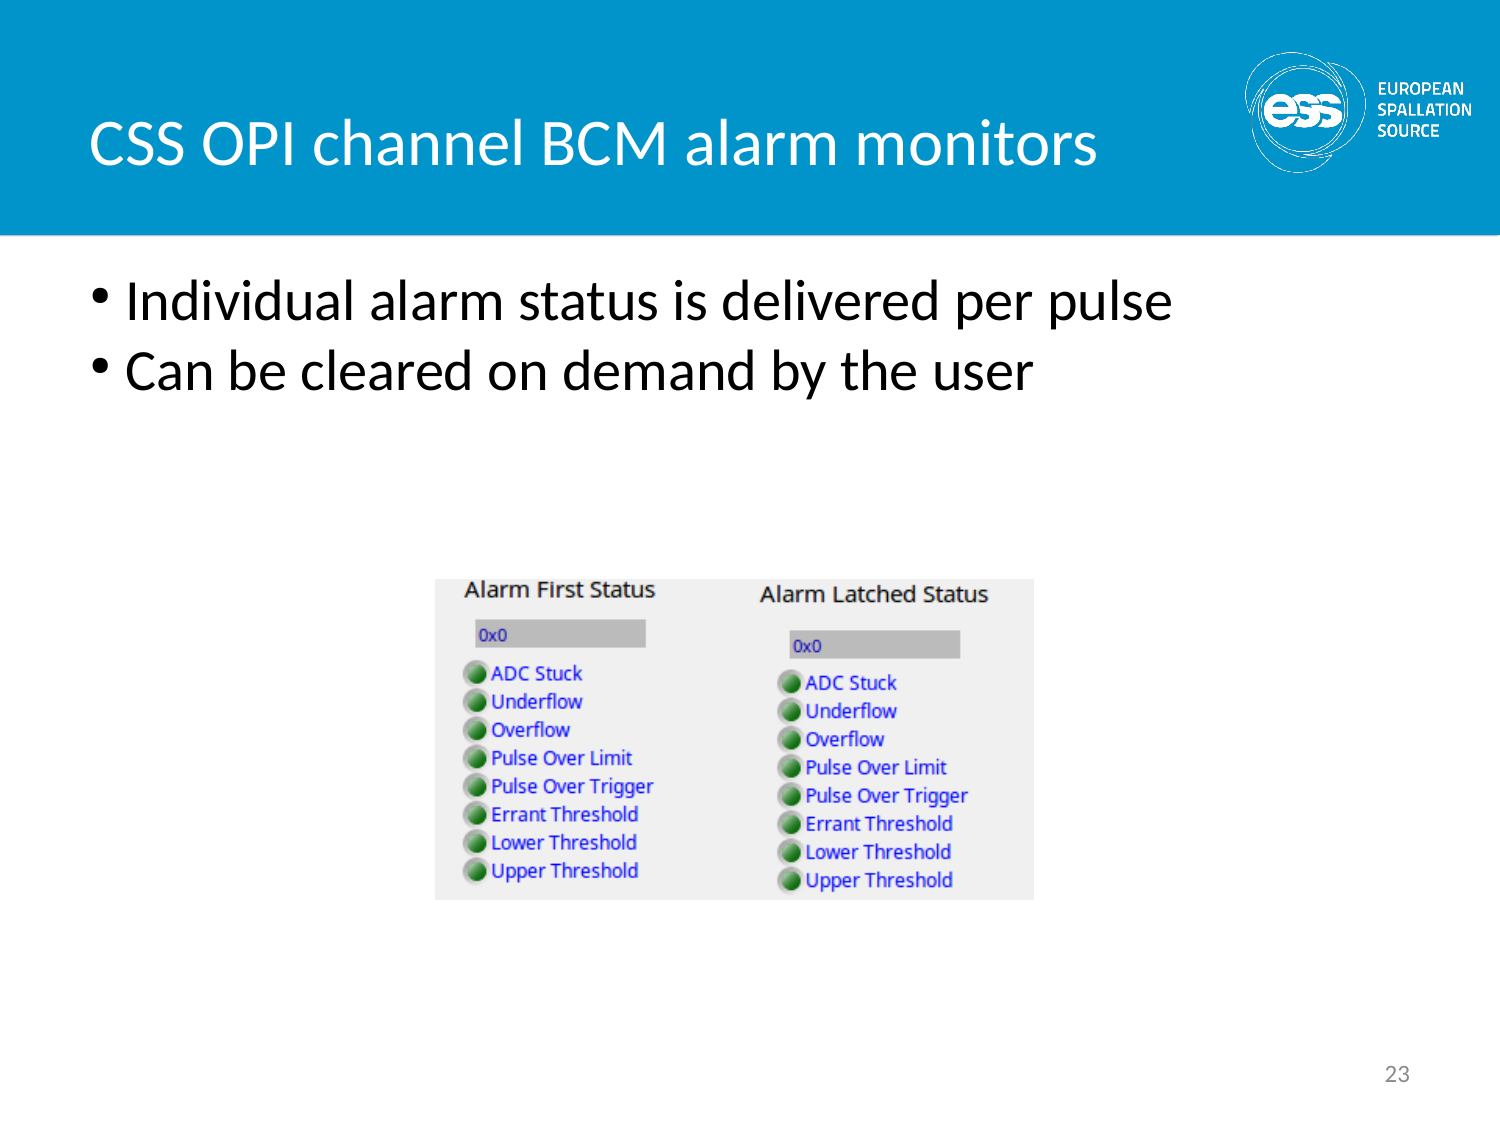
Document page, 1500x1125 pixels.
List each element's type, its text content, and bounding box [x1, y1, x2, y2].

text_box CSS OPI channel BCM alarm monitors [75, 45, 1246, 233]
picture [1264, 94, 1342, 127]
picture [1443, 86, 1450, 93]
text_box Individual alarm status is delivered per pulse Can be cleared on demand by the user [75, 254, 1411, 616]
picture [1398, 109, 1406, 115]
picture [1379, 83, 1385, 94]
picture [1409, 104, 1415, 115]
picture [1389, 104, 1393, 115]
picture [1418, 104, 1423, 115]
picture [1436, 104, 1444, 115]
picture [1400, 83, 1407, 94]
text_box <number> [1074, 1042, 1425, 1103]
picture [1423, 83, 1430, 94]
picture [1422, 125, 1428, 134]
picture [1432, 125, 1438, 136]
picture [1454, 83, 1458, 94]
picture [435, 579, 1034, 901]
